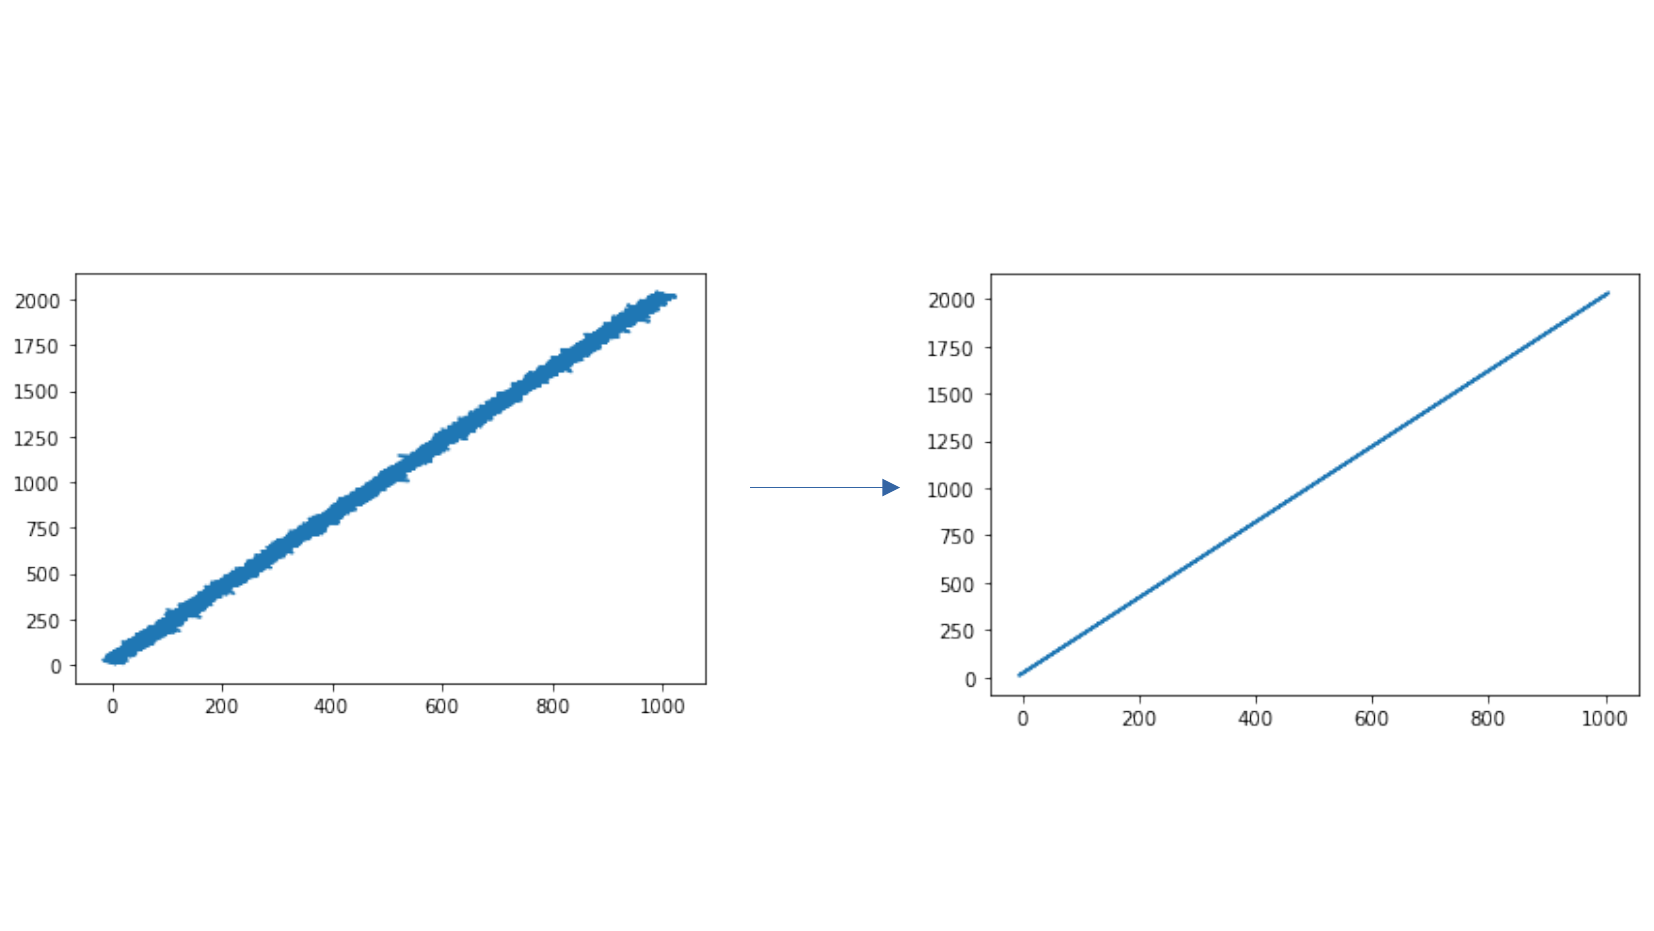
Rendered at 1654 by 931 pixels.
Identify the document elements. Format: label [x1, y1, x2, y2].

picture [0, 262, 717, 729]
picture [913, 262, 1651, 742]
